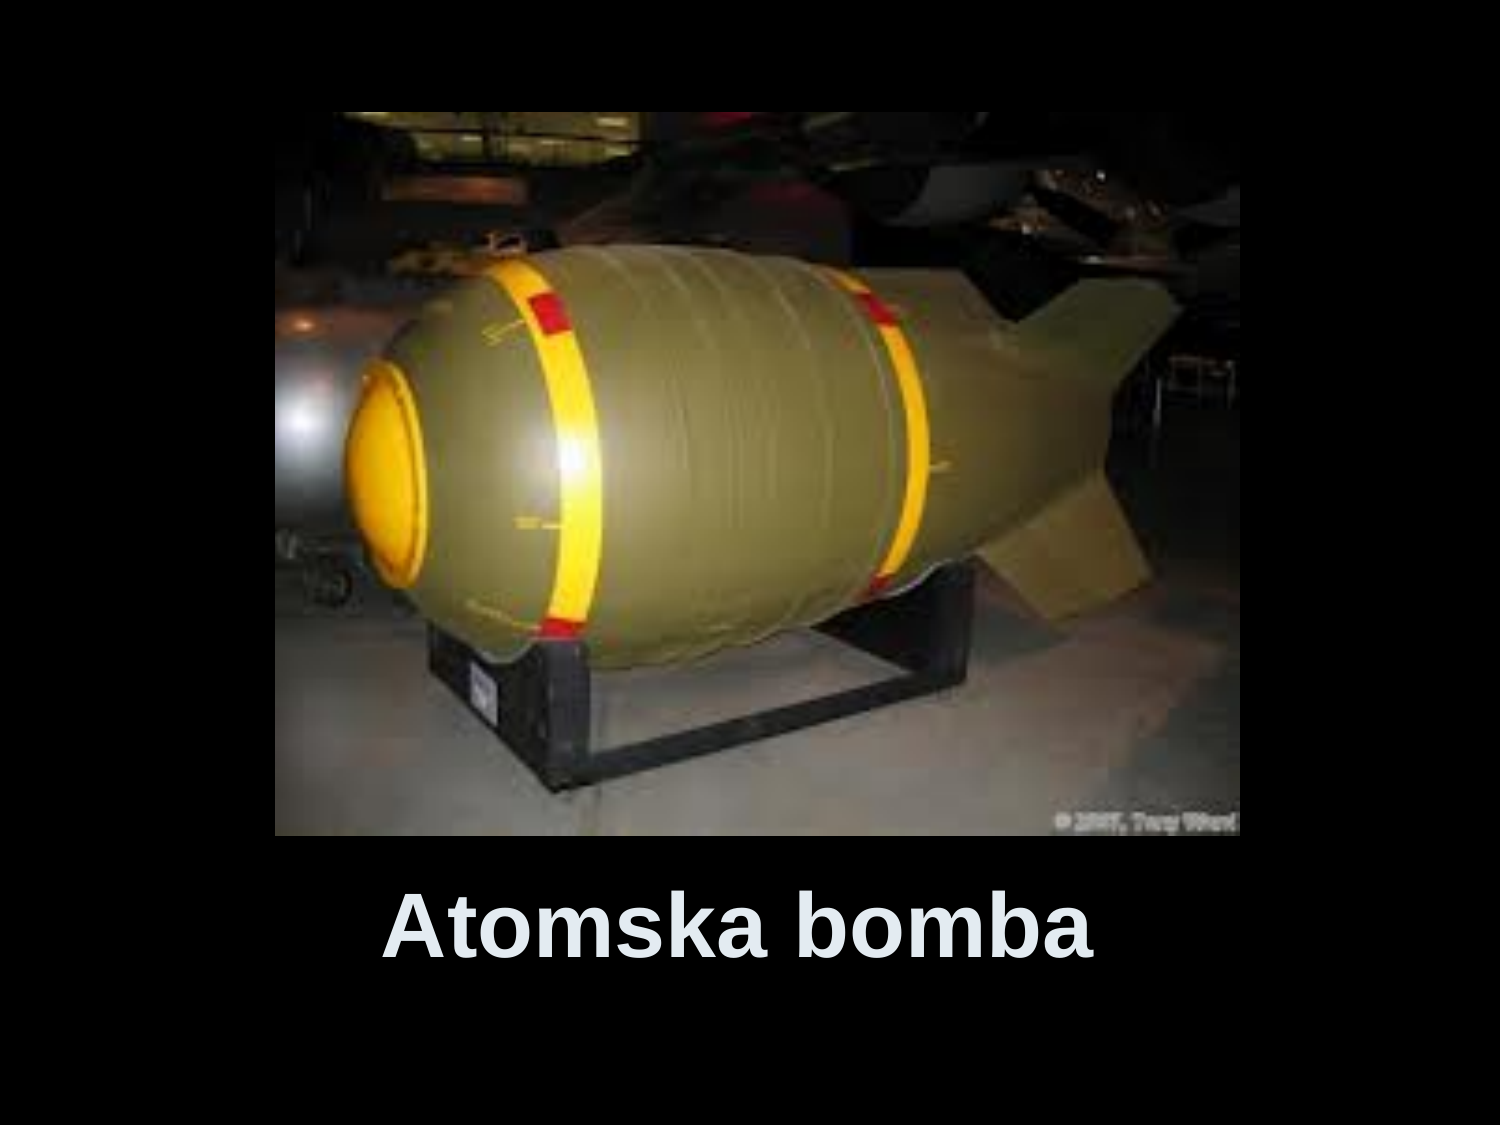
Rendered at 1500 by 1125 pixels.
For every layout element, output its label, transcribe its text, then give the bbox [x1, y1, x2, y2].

title Atomska bomba [99, 800, 1375, 1042]
picture [275, 112, 1240, 836]
